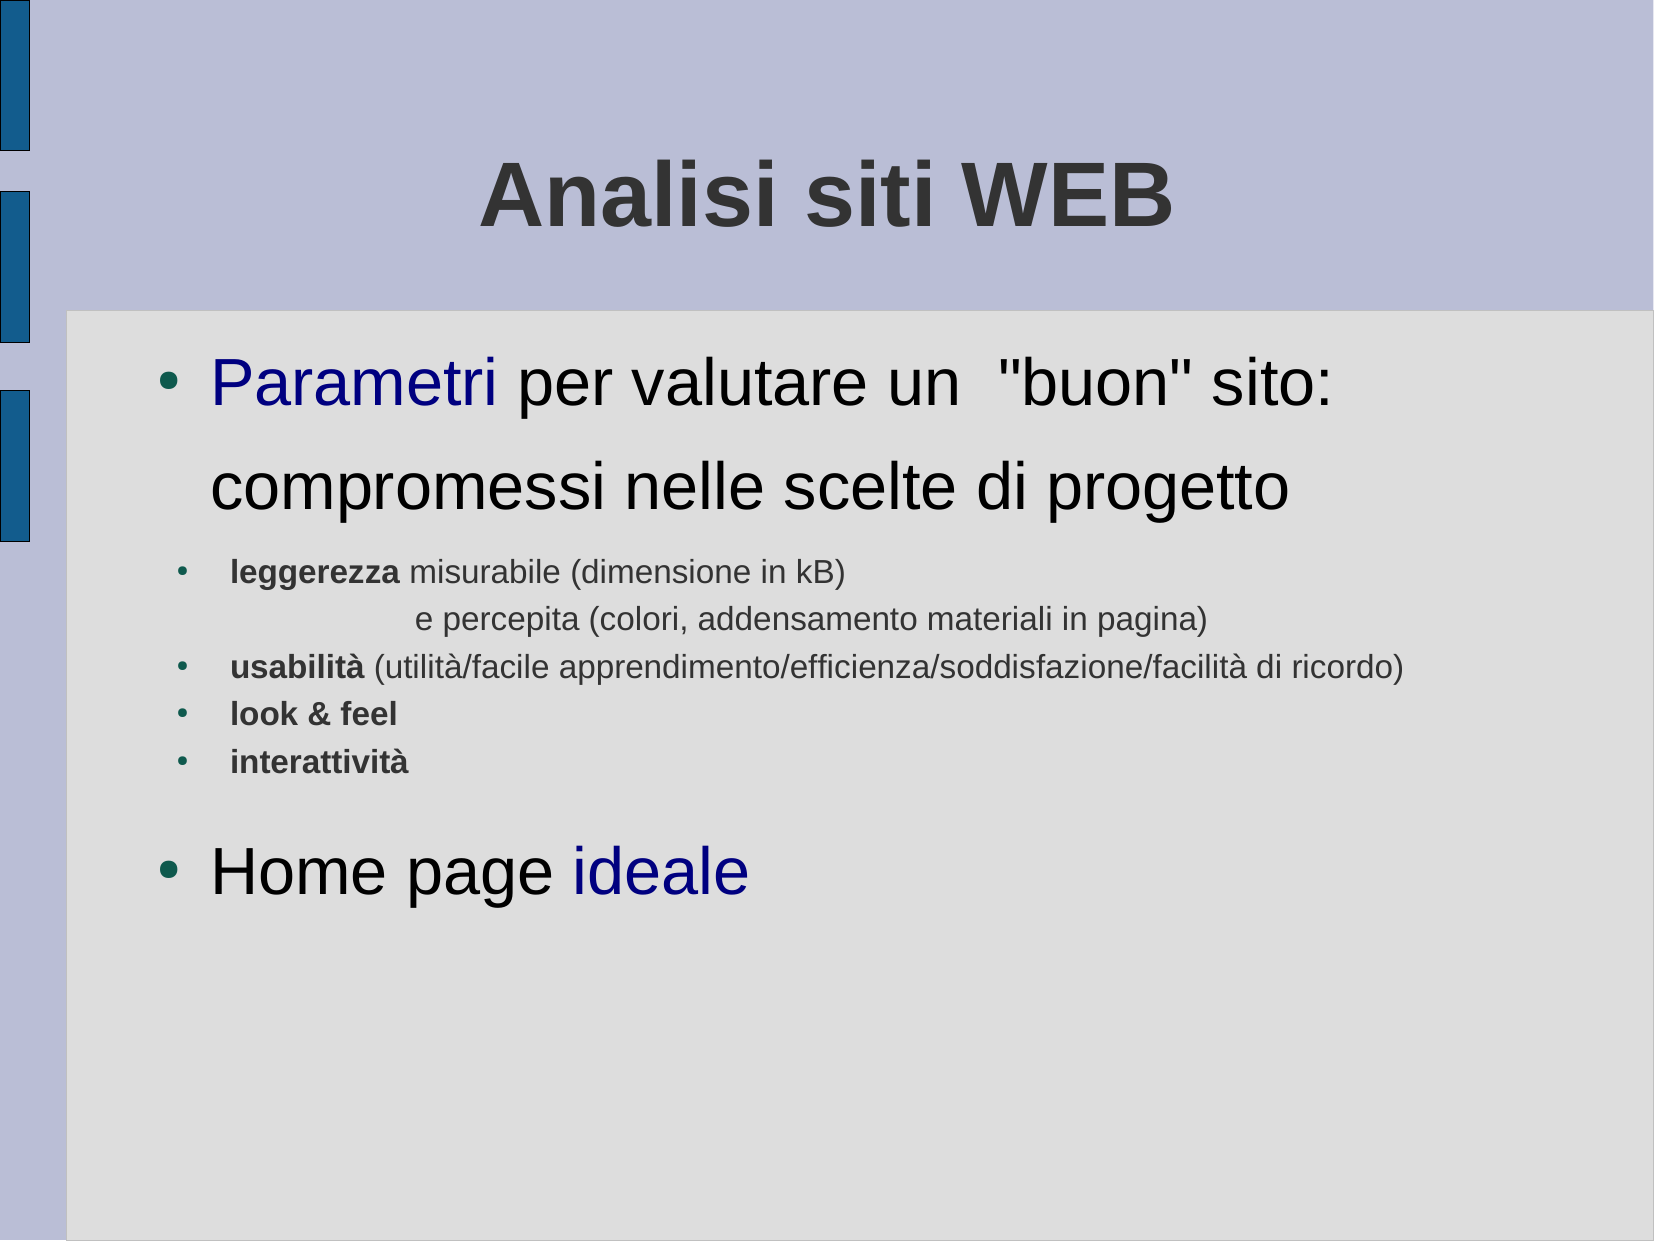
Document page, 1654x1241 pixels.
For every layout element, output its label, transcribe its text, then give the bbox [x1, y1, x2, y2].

list Parametri per valutare un "buon" sito: compromessi nelle scelte di progetto leggerezza misurabile (dimensione in kB) e percepita (colori, addensamento materiali in pagina) usabilità (utilità/facile apprendimento/efficienza/soddisfazione/facilità di ricordo) look & feel interattività Home page ideale [121, 344, 1534, 1127]
title Analisi siti WEB [121, 91, 1534, 299]
